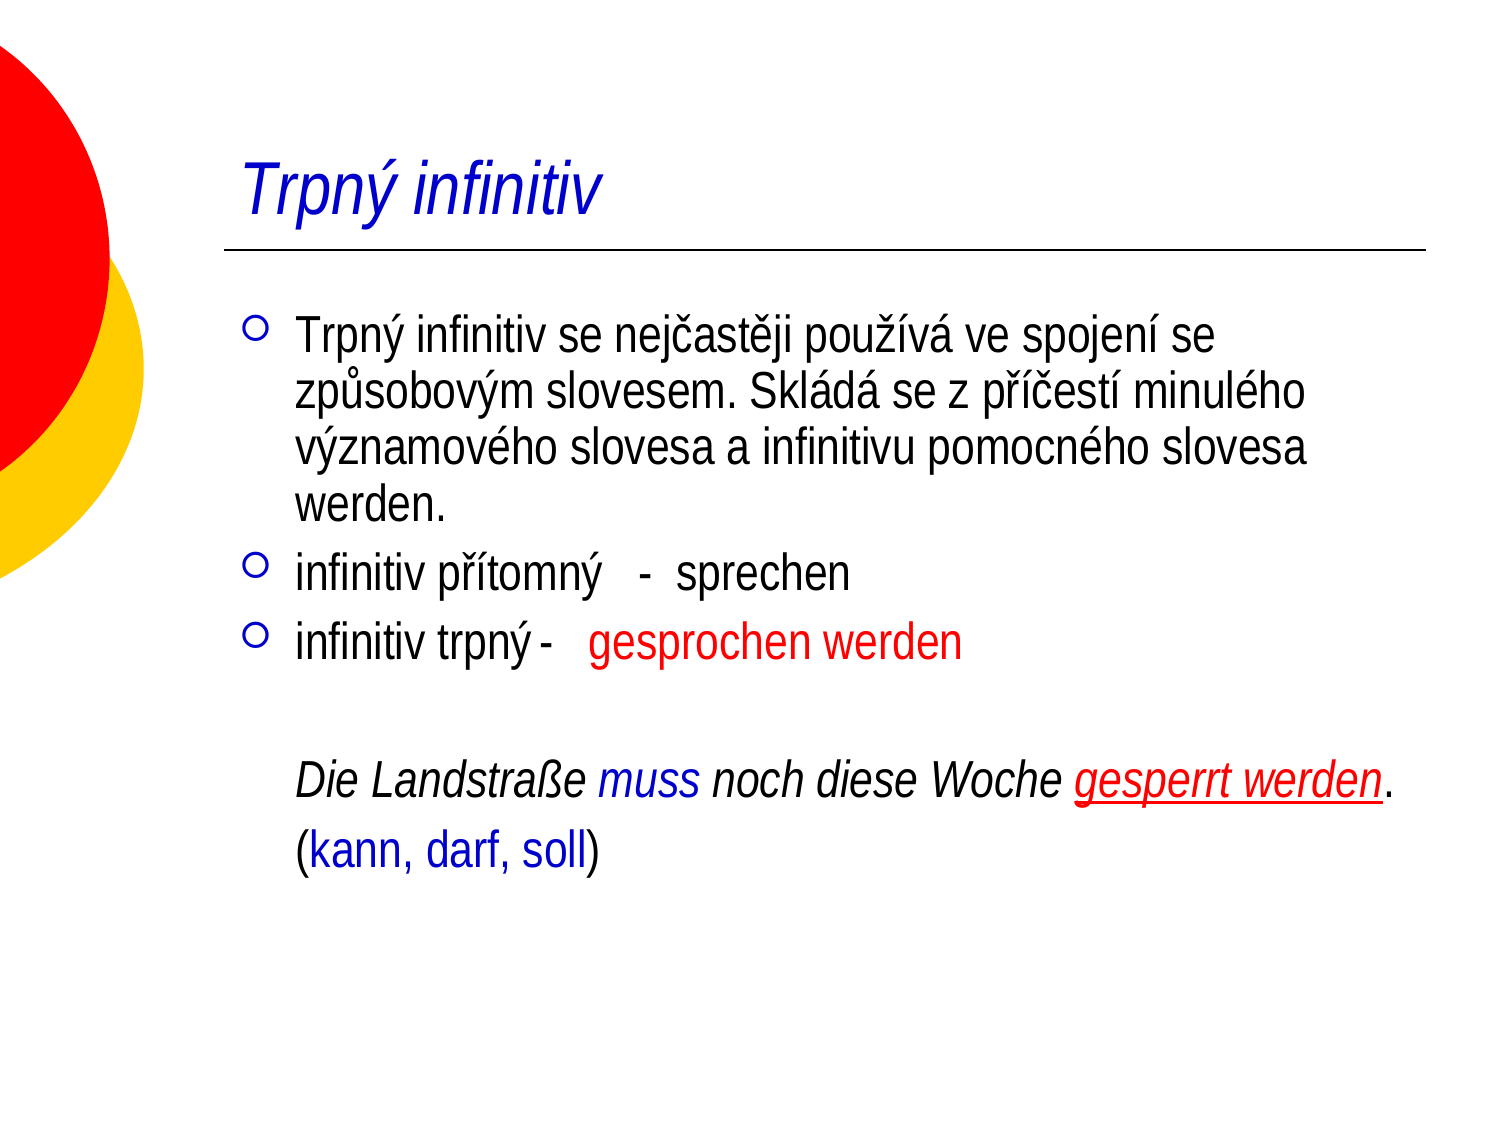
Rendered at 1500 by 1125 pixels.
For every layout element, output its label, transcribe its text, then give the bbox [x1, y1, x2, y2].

list Trpný infinitiv se nejčastěji používá ve spojení se způsobovým slovesem. Skládá se z příčestí minulého významového slovesa a infinitivu pomocného slovesa werden. infinitiv přítomný - sprechen infinitiv trpný - gesprochen werden Die Landstraße muss noch diese Woche gesperrt werden. (kann, darf, soll) [224, 299, 1425, 975]
title Trpný infinitiv [224, 49, 1425, 237]
